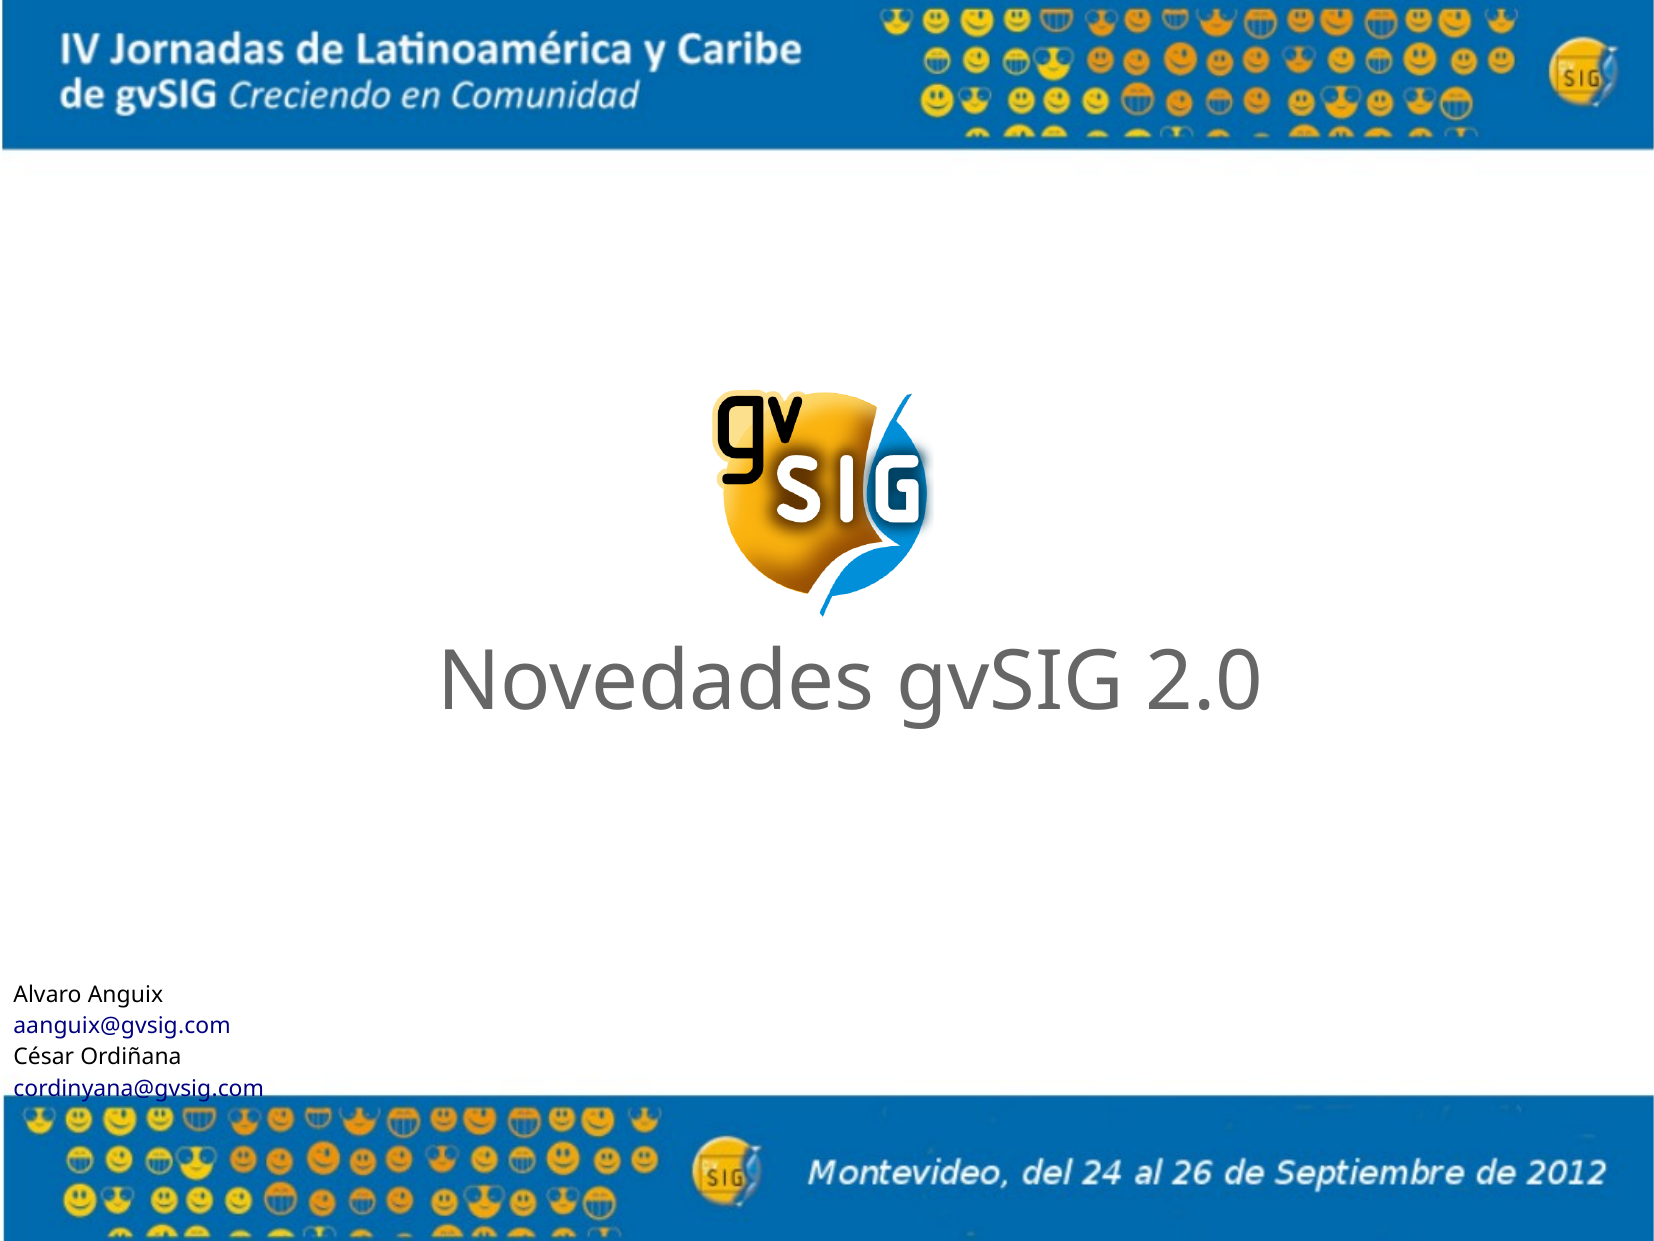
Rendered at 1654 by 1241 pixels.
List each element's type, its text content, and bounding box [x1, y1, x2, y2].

picture [1, 0, 1654, 1241]
text_box Alvaro Anguix aanguix@gvsig.com César Ordiñana cordinyana@gvsig.com [0, 939, 384, 1093]
title Novedades gvSIG 2.0 [135, 573, 1566, 781]
